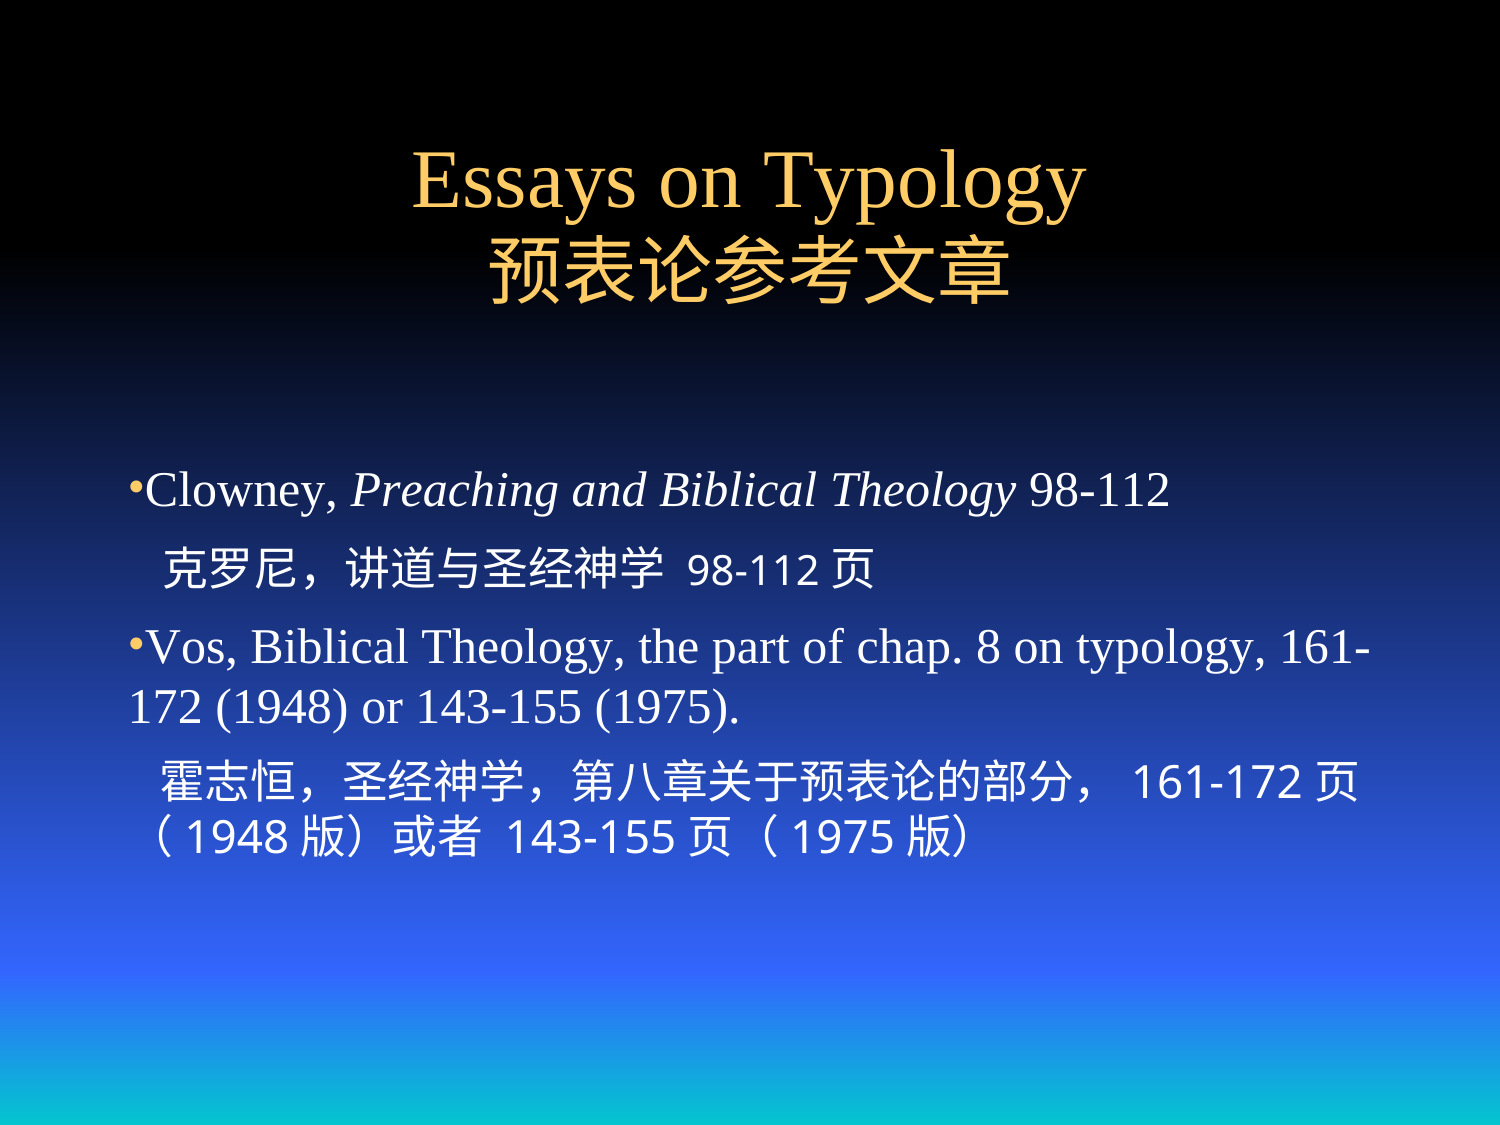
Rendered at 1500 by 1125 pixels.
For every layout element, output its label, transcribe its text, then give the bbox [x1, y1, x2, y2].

title Essays on Typology 预表论参考文章 [62, 115, 1438, 323]
list Clowney, Preaching and Biblical Theology 98-112 克罗尼，讲道与圣经神学 98-112页 Vos, Biblical Theology, the part of chap. 8 on typology, 161-172 (1948) or 143-155 (1975). 霍志恒，圣经神学，第八章关于预表论的部分，161-172页（1948版）或者 143-155页（1975版） [112, 350, 1388, 876]
